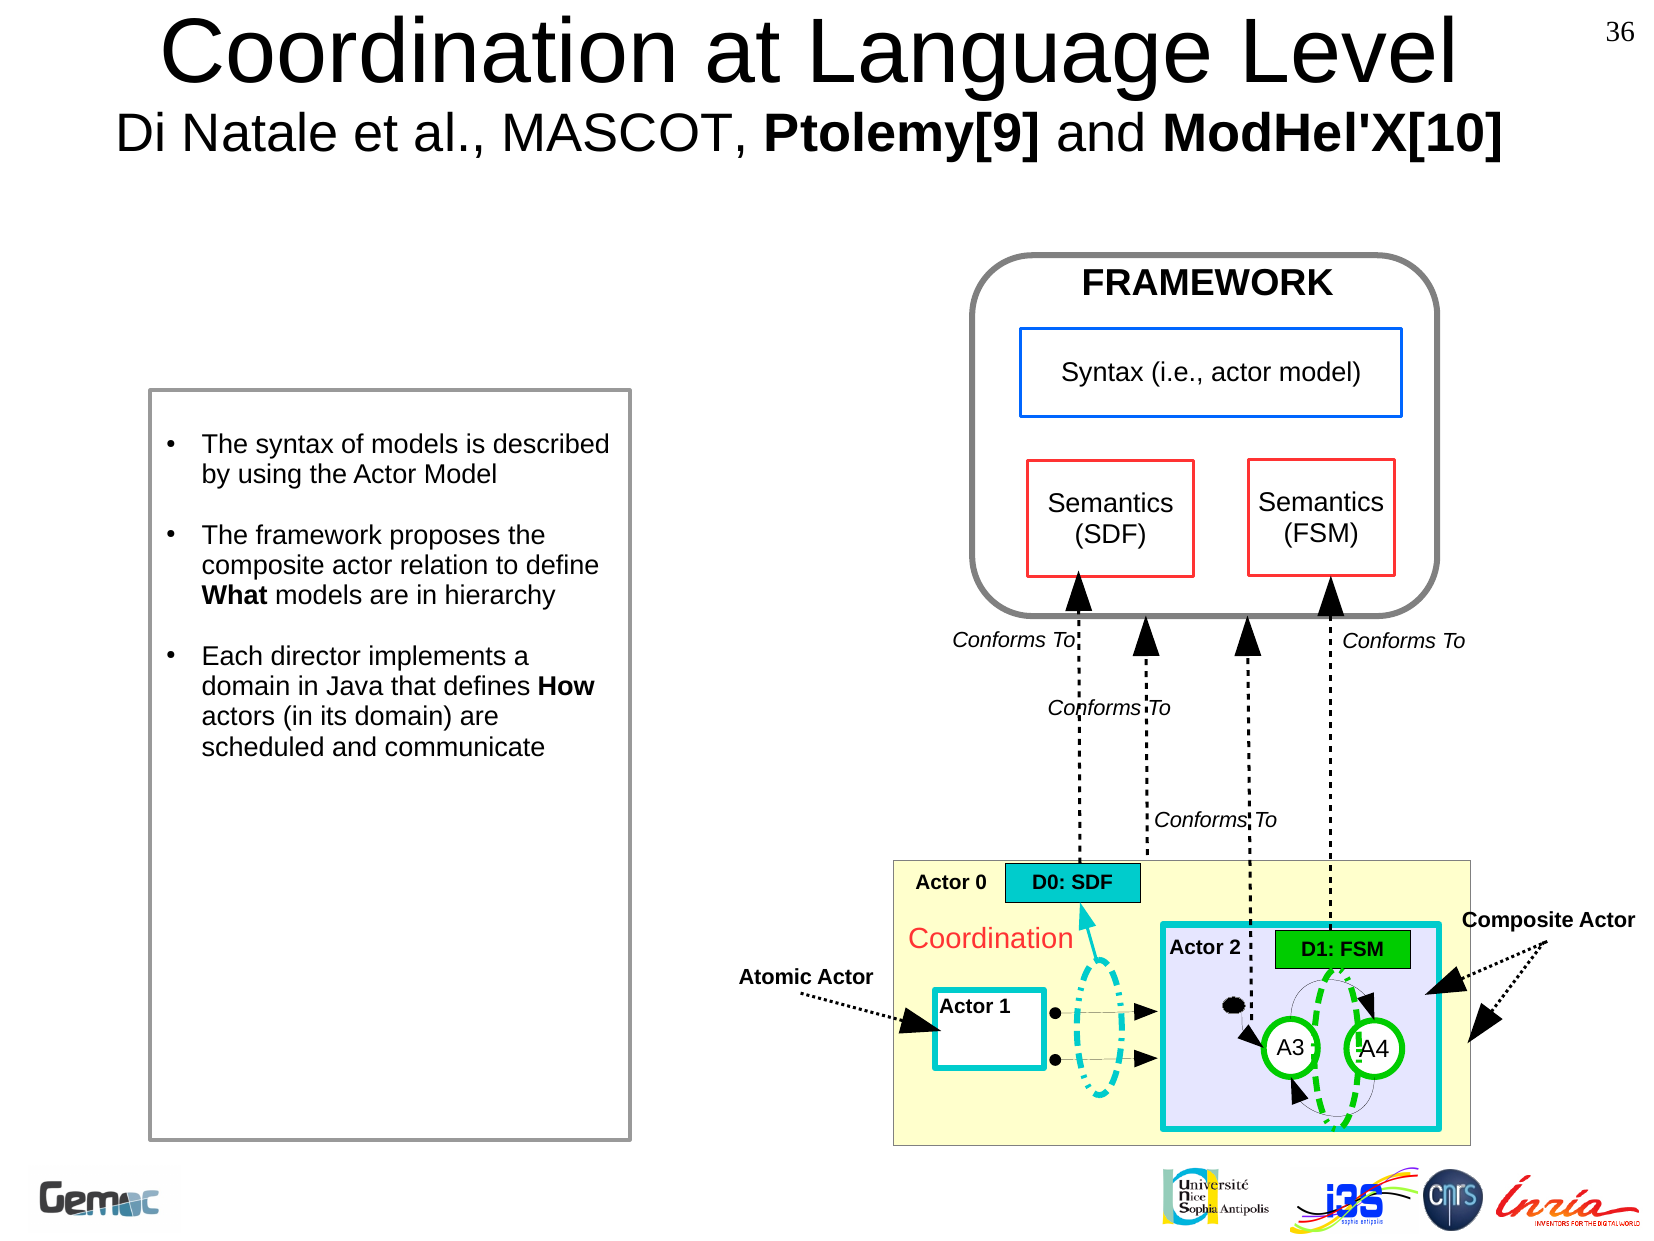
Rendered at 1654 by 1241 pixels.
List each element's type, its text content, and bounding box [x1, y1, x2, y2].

text_box FRAMEWORK [945, 254, 1471, 313]
text_box The syntax of models is described by using the Actor Model The framework proposes the composite actor relation to define What models are in hierarchy Each director implements a domain in Java that defines How actors (in its domain) are scheduled and communicate [150, 390, 631, 1141]
text_box [893, 860, 1471, 1146]
text_box Semantics (FSM) [1248, 459, 1395, 576]
text_box [1291, 984, 1374, 1112]
text_box Conforms To [1327, 621, 1546, 676]
text_box Actor 1 [866, 996, 1084, 1044]
text_box A3 [1263, 1018, 1318, 1077]
text_box D0: SDF [1005, 863, 1141, 903]
text_box D1: FSM [1275, 930, 1411, 969]
text_box [1060, 903, 1079, 915]
text_box Actor 2 [1134, 928, 1314, 985]
title Coordination at Language Level Di Natale et al., MASCOT, Ptolemy[9] and ModHel'X[10] [0, 0, 1654, 266]
picture [1137, 1150, 1647, 1241]
text_box Atomic Actor [723, 956, 942, 1008]
text_box Actor 0 [842, 863, 1060, 920]
text_box [1314, 969, 1328, 984]
text_box Syntax (i.e., actor model) [1020, 328, 1402, 417]
text_box [972, 313, 1438, 617]
text_box Conforms To [937, 620, 1156, 676]
text_box Coordination [893, 915, 1134, 996]
text_box A4 [1346, 1020, 1403, 1077]
text_box Conforms To [1139, 800, 1357, 856]
text_box Semantics (SDF) [1027, 460, 1194, 577]
text_box Conforms To [1032, 688, 1251, 743]
text_box Composite Actor [1447, 900, 1654, 951]
